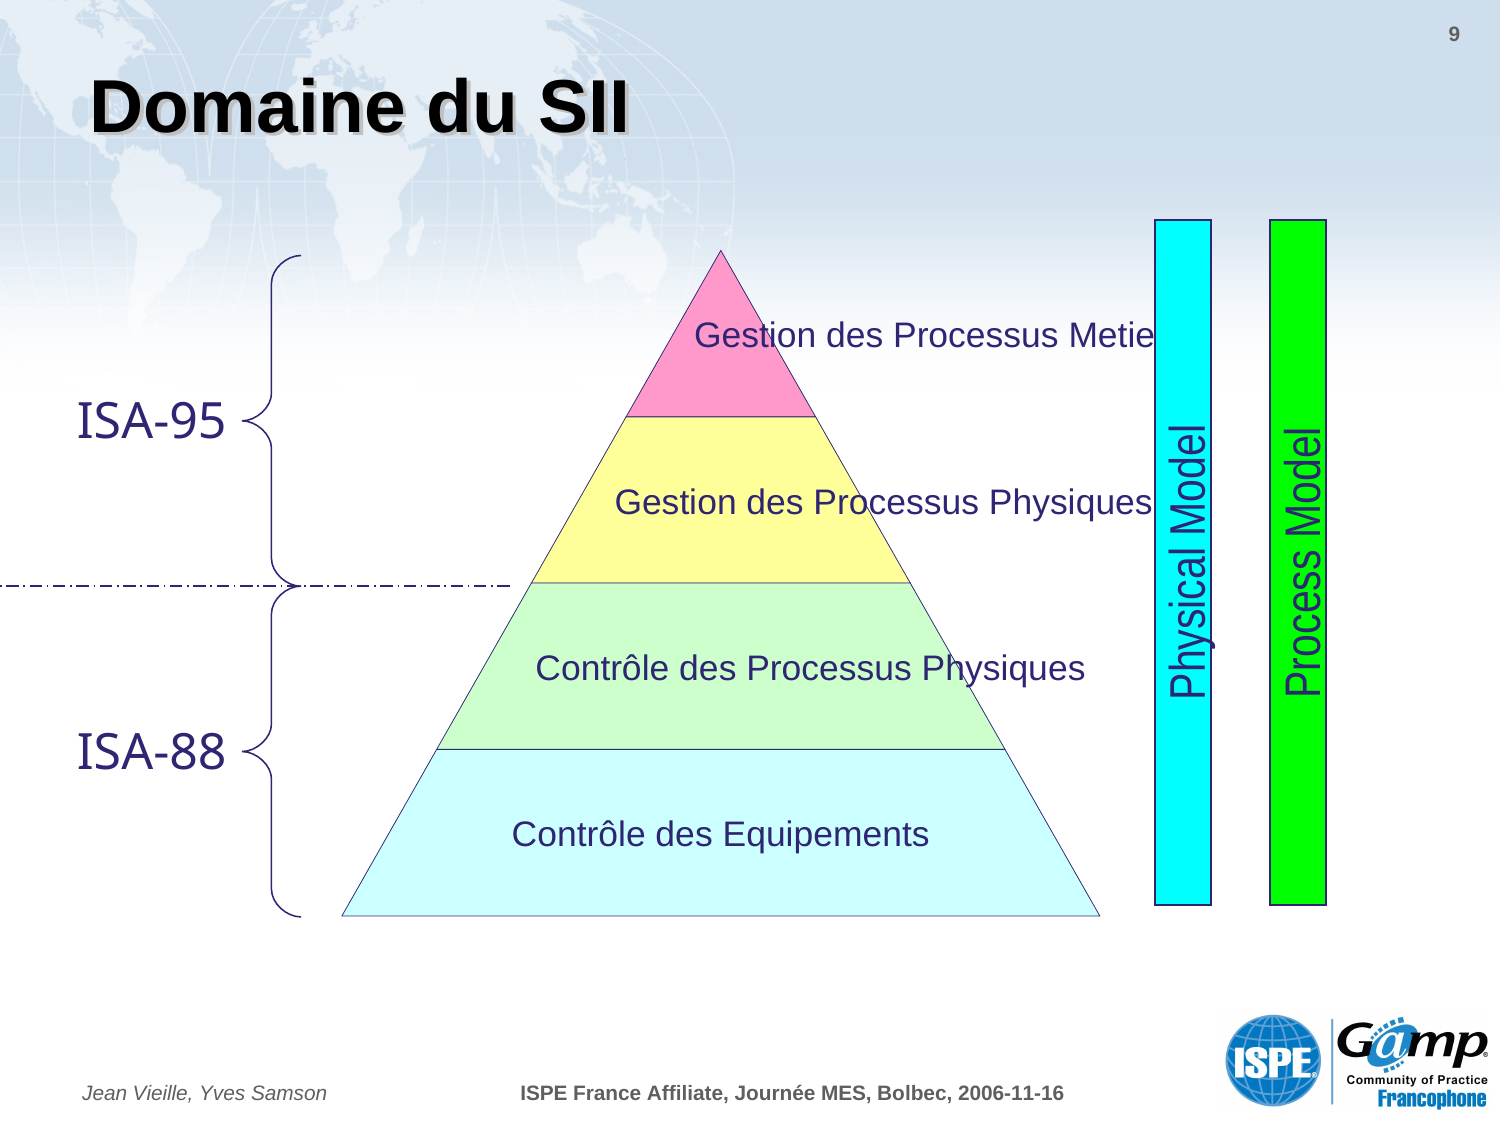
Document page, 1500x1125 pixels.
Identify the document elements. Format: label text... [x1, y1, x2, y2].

text_box Process Model [1269, 220, 1327, 905]
text_box Physical Model [1154, 220, 1211, 905]
text_box Gestion des Processus Physiques [531, 416, 911, 583]
text_box ISA-88 [76, 711, 242, 788]
text_box Contrôle des Processus Physiques [436, 583, 1005, 749]
text_box ISA-95 [76, 381, 242, 457]
title Domaine du SII [75, 8, 1426, 197]
picture [0, 0, 1500, 962]
text_box Gestion des Processus Metier [626, 250, 816, 416]
text_box Contrôle des Equipements [341, 749, 1100, 916]
picture [1219, 1008, 1490, 1113]
